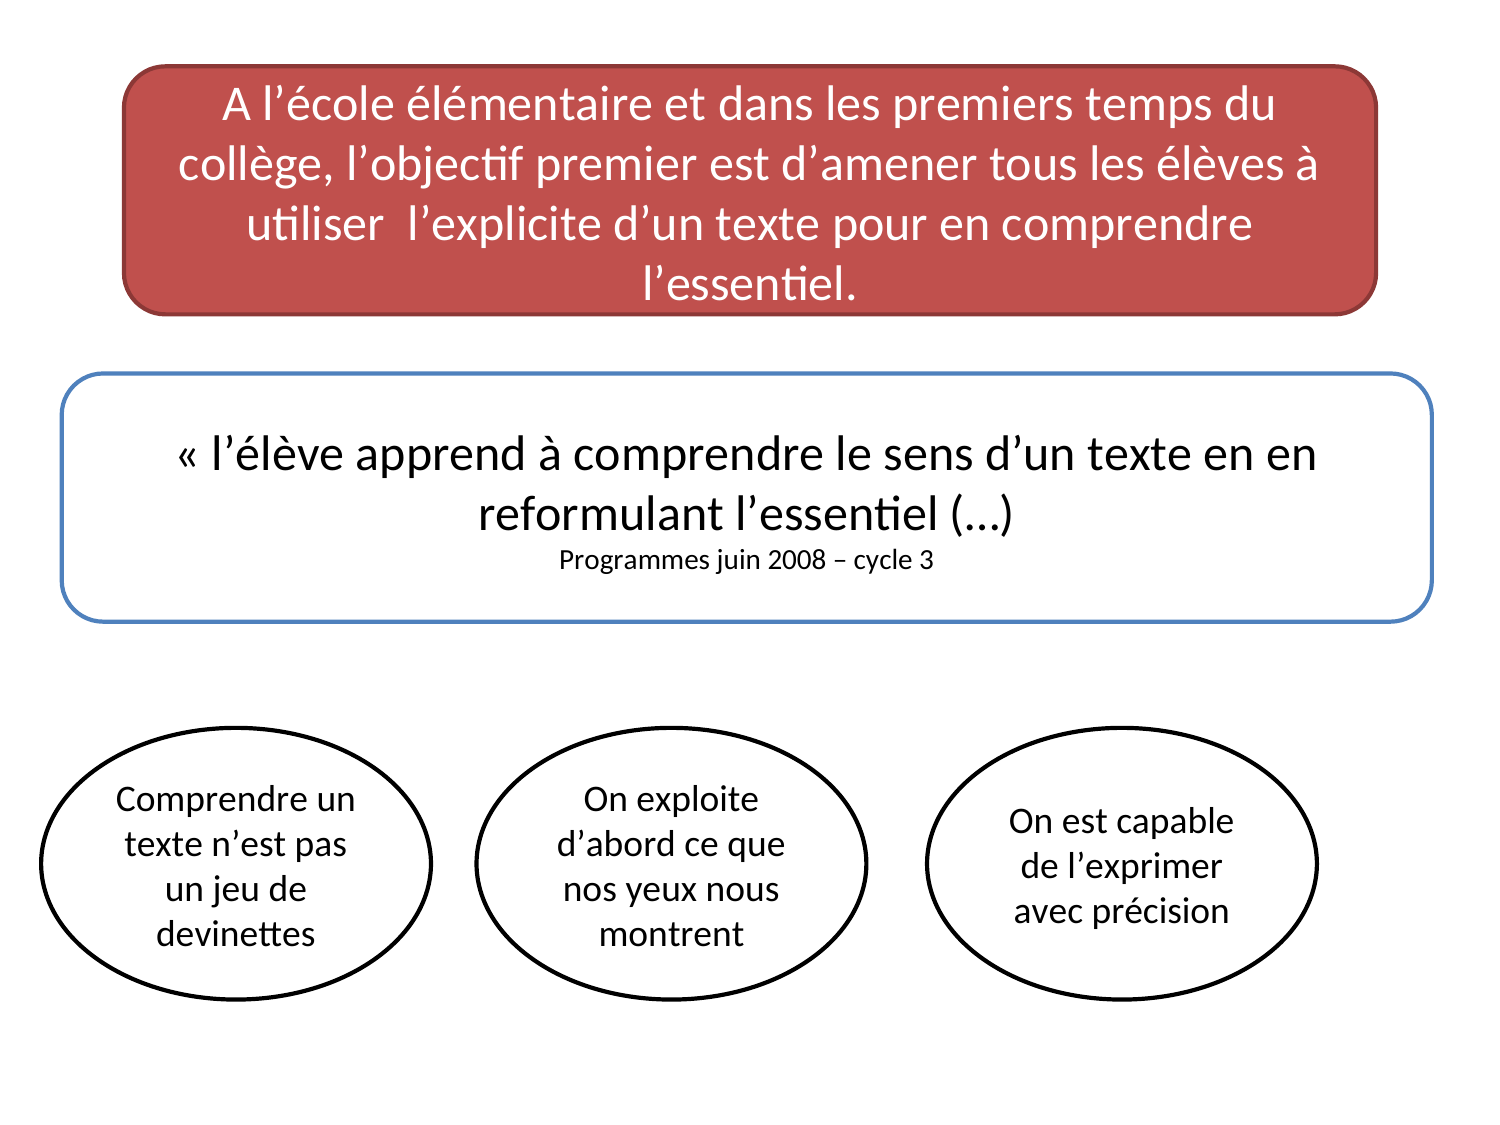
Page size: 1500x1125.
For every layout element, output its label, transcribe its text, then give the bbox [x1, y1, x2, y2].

text_box « l’élève apprend à comprendre le sens d’un texte en en reformulant l’essentiel (…) Programmes juin 2008 – cycle 3 [61, 373, 1432, 622]
text_box Comprendre un texte n’est pas un jeu de devinettes [41, 727, 431, 1000]
text_box A l’école élémentaire et dans les premiers temps du collège, l’objectif premier est d’amener tous les élèves à utiliser l’explicite d’un texte pour en comprendre l’essentiel. [123, 66, 1377, 315]
text_box On est capable de l’exprimer avec précision [927, 727, 1317, 1000]
text_box On exploite d’abord ce que nos yeux nous montrent [476, 727, 867, 1000]
